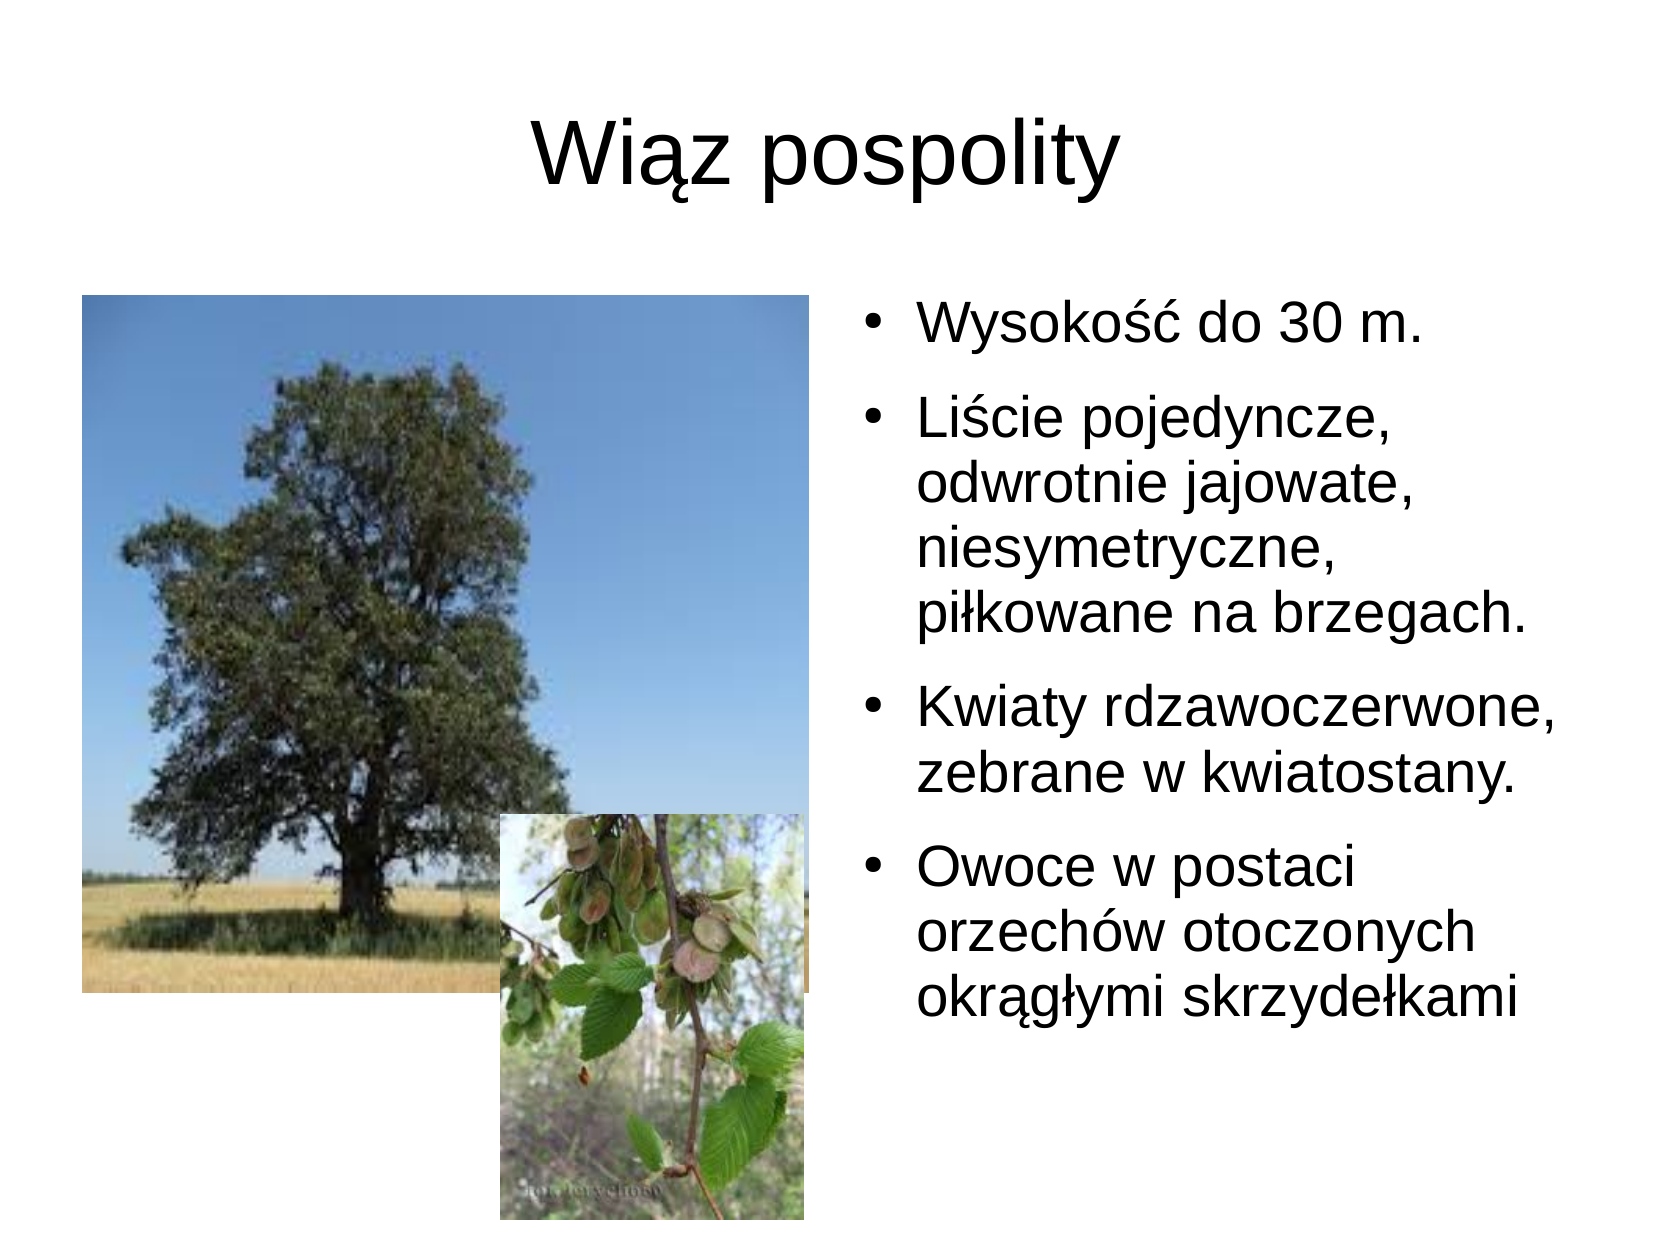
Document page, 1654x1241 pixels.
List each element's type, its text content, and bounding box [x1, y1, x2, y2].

title Wiąz pospolity [82, 49, 1571, 257]
picture [82, 295, 809, 1220]
list Wysokość do 30 m. Liście pojedyncze, odwrotnie jajowate, niesymetryczne, piłkowane na brzegach. Kwiaty rdzawoczerwone, zebrane w kwiatostany. Owoce w postaci orzechów otoczonych okrągłymi skrzydełkami [845, 290, 1572, 1109]
